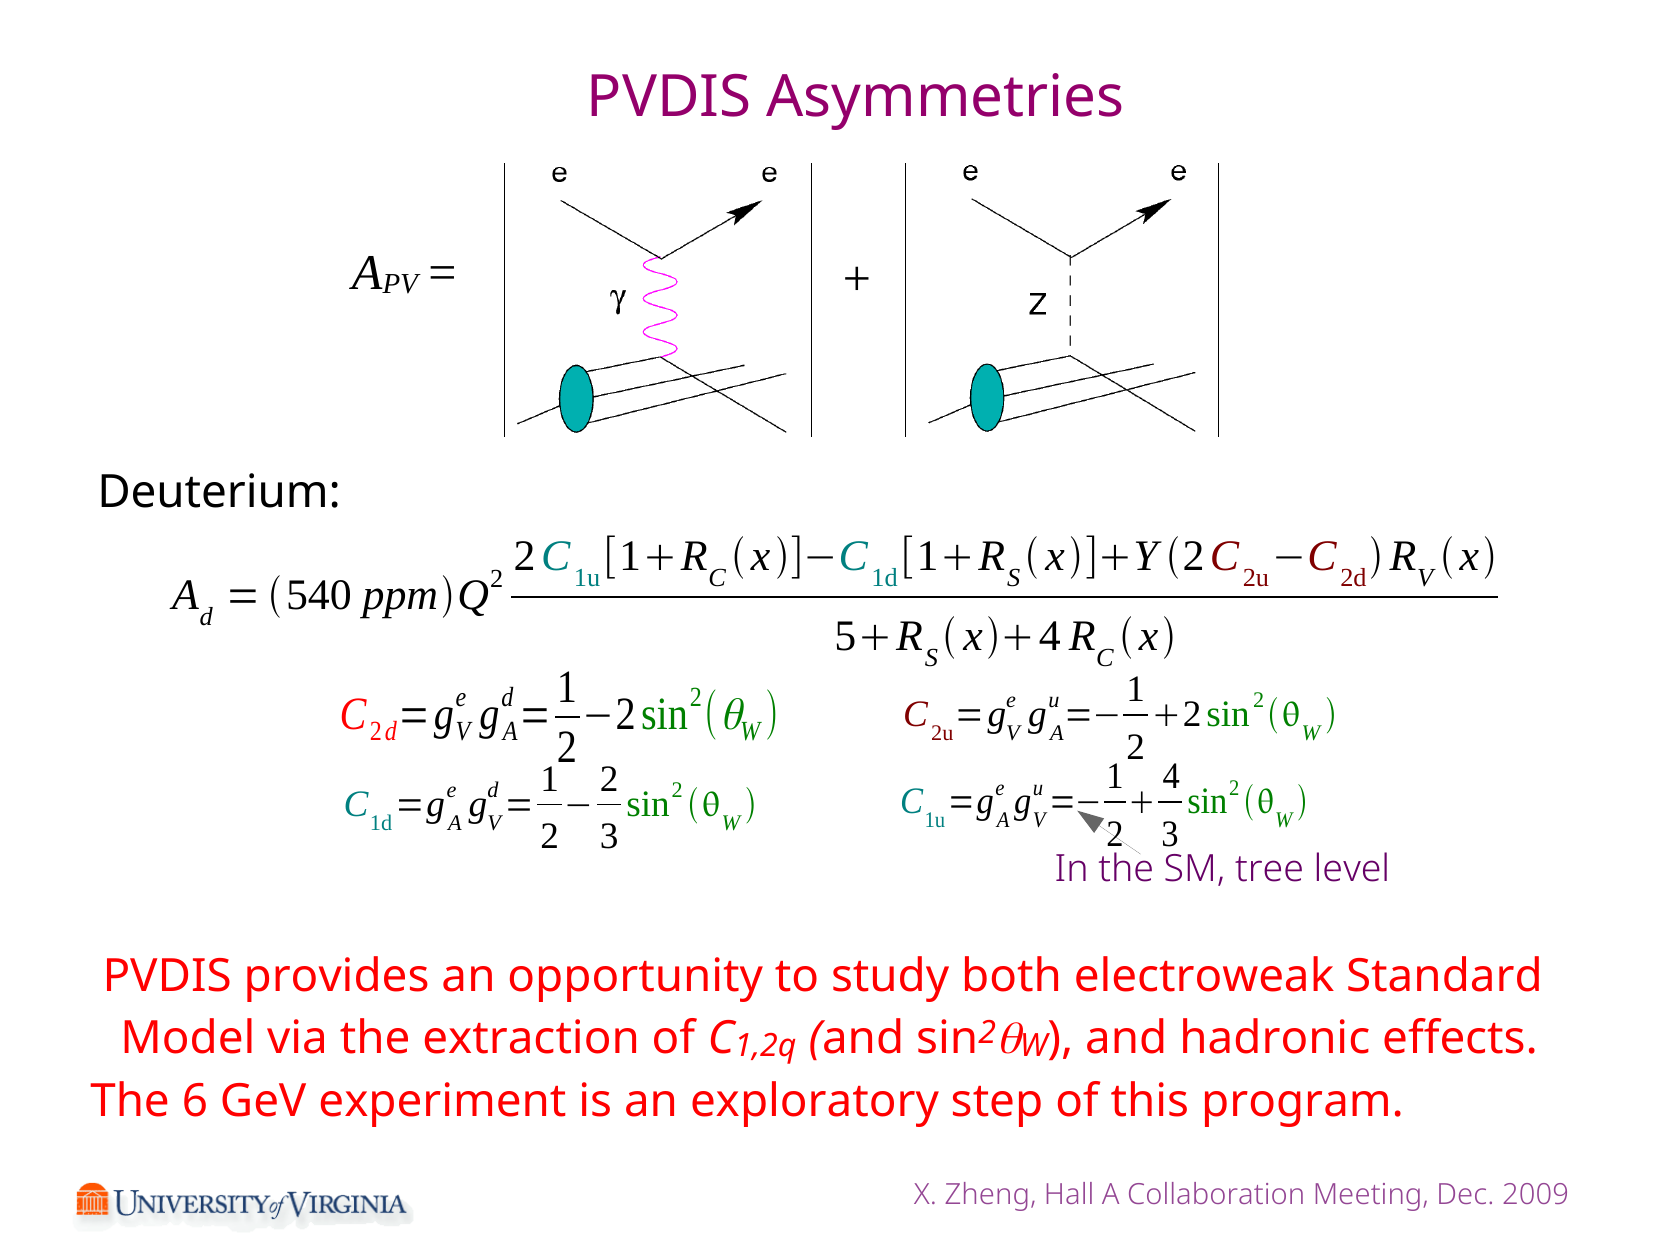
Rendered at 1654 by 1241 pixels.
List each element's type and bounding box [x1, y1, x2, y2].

chart [777, 536, 785, 579]
chart [977, 795, 992, 816]
text_box [902, 797, 921, 813]
chart [1087, 536, 1094, 579]
chart [488, 782, 498, 797]
chart [1007, 569, 1020, 586]
chart [1102, 545, 1127, 570]
chart [1098, 660, 1112, 666]
chart [944, 545, 969, 570]
text_box [935, 817, 944, 827]
chart [920, 541, 935, 570]
chart [1015, 795, 1030, 816]
chart [988, 708, 1005, 729]
chart [750, 550, 769, 570]
chart [1028, 536, 1037, 579]
chart [1007, 697, 1015, 707]
chart [647, 545, 672, 570]
chart [1163, 763, 1179, 788]
chart [1418, 569, 1436, 586]
chart [469, 798, 486, 818]
chart [1070, 536, 1078, 579]
chart [308, 580, 328, 609]
chart [363, 588, 383, 615]
chart [709, 569, 726, 586]
chart [289, 580, 306, 609]
chart [202, 607, 212, 615]
chart [408, 588, 436, 609]
chart [904, 536, 912, 579]
chart [1155, 704, 1177, 726]
chart [680, 541, 706, 570]
chart [442, 575, 450, 615]
chart [560, 671, 574, 702]
chart [1109, 763, 1121, 788]
text_box [382, 815, 392, 830]
chart [996, 785, 1004, 795]
picture [928, 163, 1199, 434]
chart [456, 693, 465, 706]
chart [1389, 541, 1415, 570]
chart [1029, 708, 1046, 729]
chart [1371, 536, 1379, 579]
chart [170, 580, 199, 609]
chart [1169, 536, 1178, 579]
chart [601, 766, 616, 791]
picture [53, 1165, 427, 1241]
chart [456, 722, 462, 730]
chart [385, 588, 405, 615]
chart [480, 707, 498, 730]
picture [516, 164, 790, 435]
chart [427, 798, 444, 818]
chart [1184, 541, 1202, 570]
chart [623, 541, 638, 570]
chart [434, 707, 452, 730]
chart [543, 766, 556, 791]
chart [271, 575, 280, 615]
chart [1443, 536, 1452, 579]
chart [331, 580, 349, 609]
chart [1484, 536, 1492, 579]
chart [515, 541, 533, 570]
chart [607, 536, 615, 579]
chart [1033, 785, 1041, 795]
chart [447, 787, 455, 797]
chart [1129, 676, 1142, 701]
chart [617, 698, 633, 729]
chart [792, 536, 799, 579]
chart [1136, 541, 1161, 570]
chart [1184, 701, 1199, 726]
chart [466, 722, 472, 730]
chart [1049, 697, 1058, 707]
chart [502, 687, 513, 706]
chart [734, 536, 743, 579]
text_box [926, 812, 933, 827]
text_box [345, 799, 366, 816]
chart [1045, 550, 1064, 570]
text_box [371, 815, 379, 830]
chart [1132, 791, 1152, 813]
chart [978, 541, 1004, 570]
chart [491, 570, 502, 587]
chart [1459, 550, 1478, 570]
chart [924, 660, 936, 666]
chart [507, 722, 514, 730]
chart [459, 580, 488, 615]
